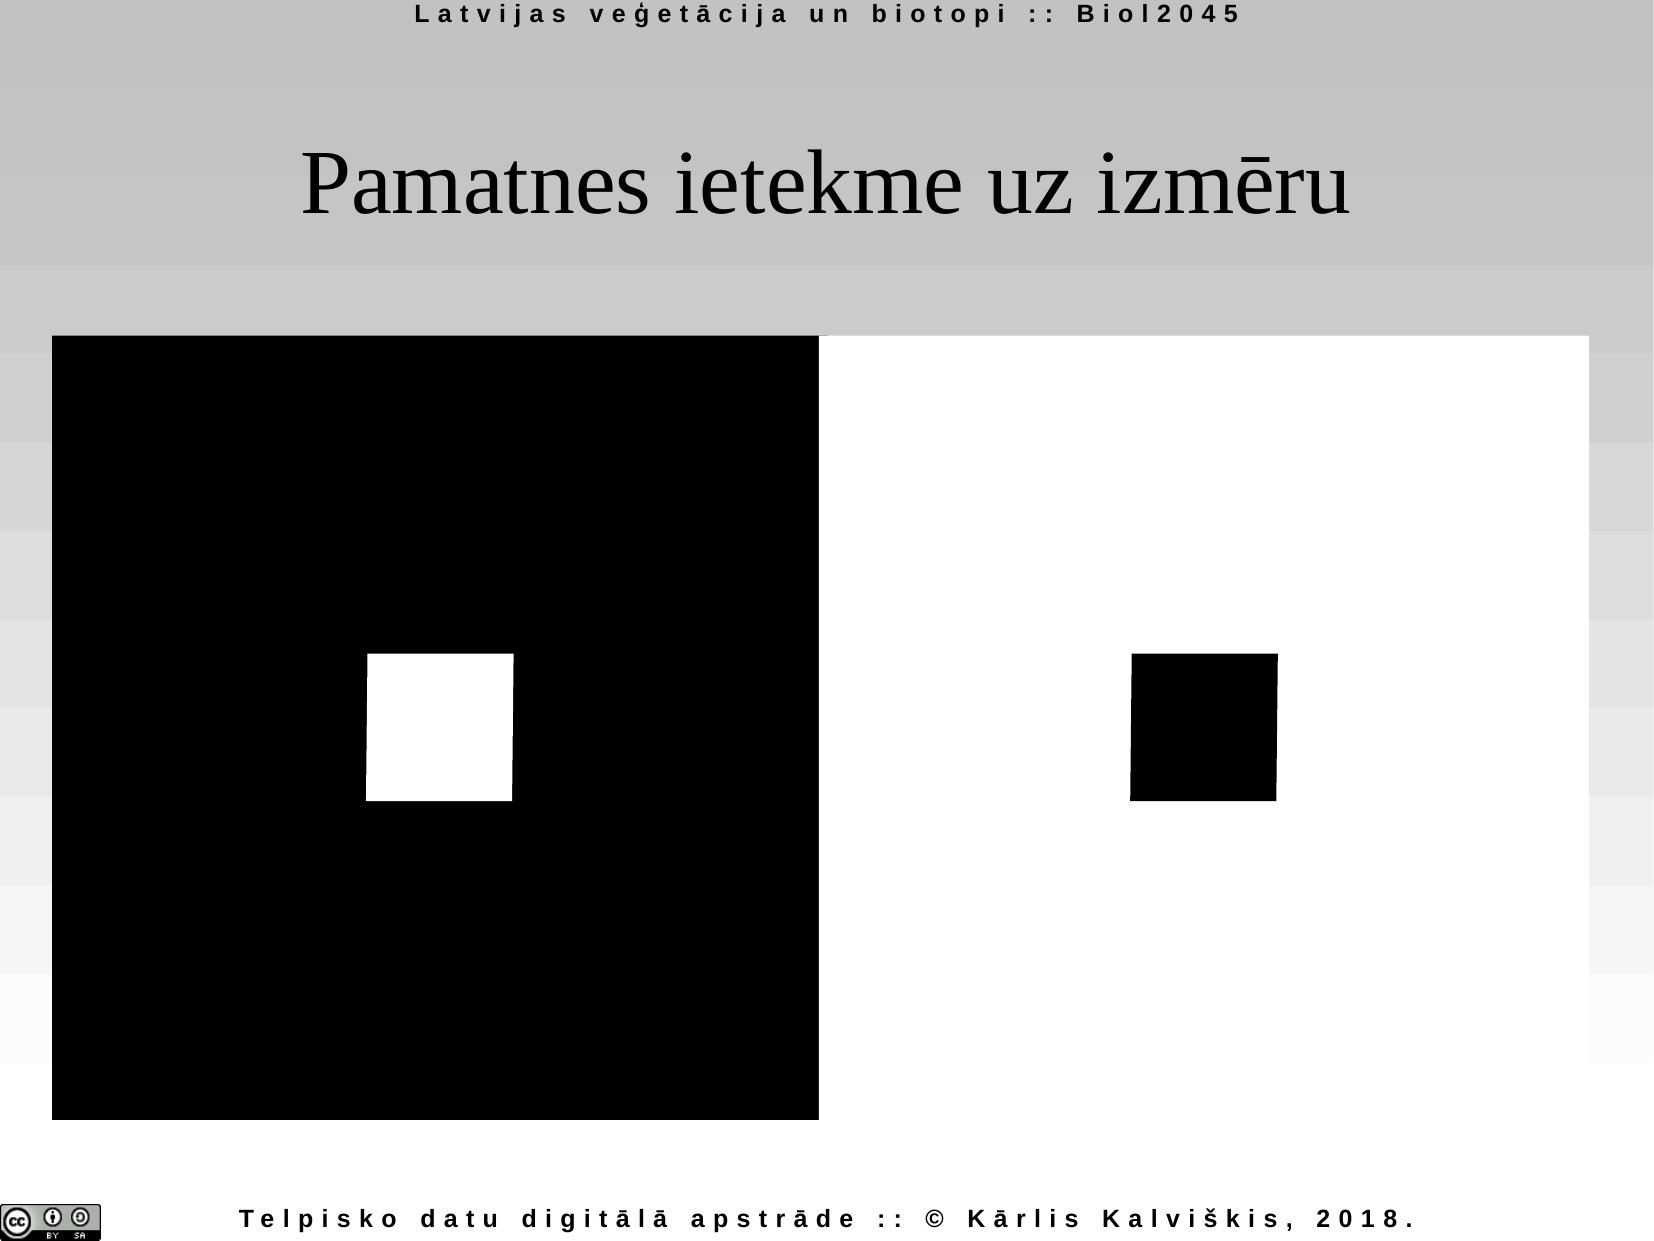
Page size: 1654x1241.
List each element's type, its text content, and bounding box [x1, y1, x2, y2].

picture [0, 0, 1654, 1241]
text_box [52, 335, 1590, 1120]
title Pamatnes ietekme uz izmēru [29, 49, 1625, 296]
